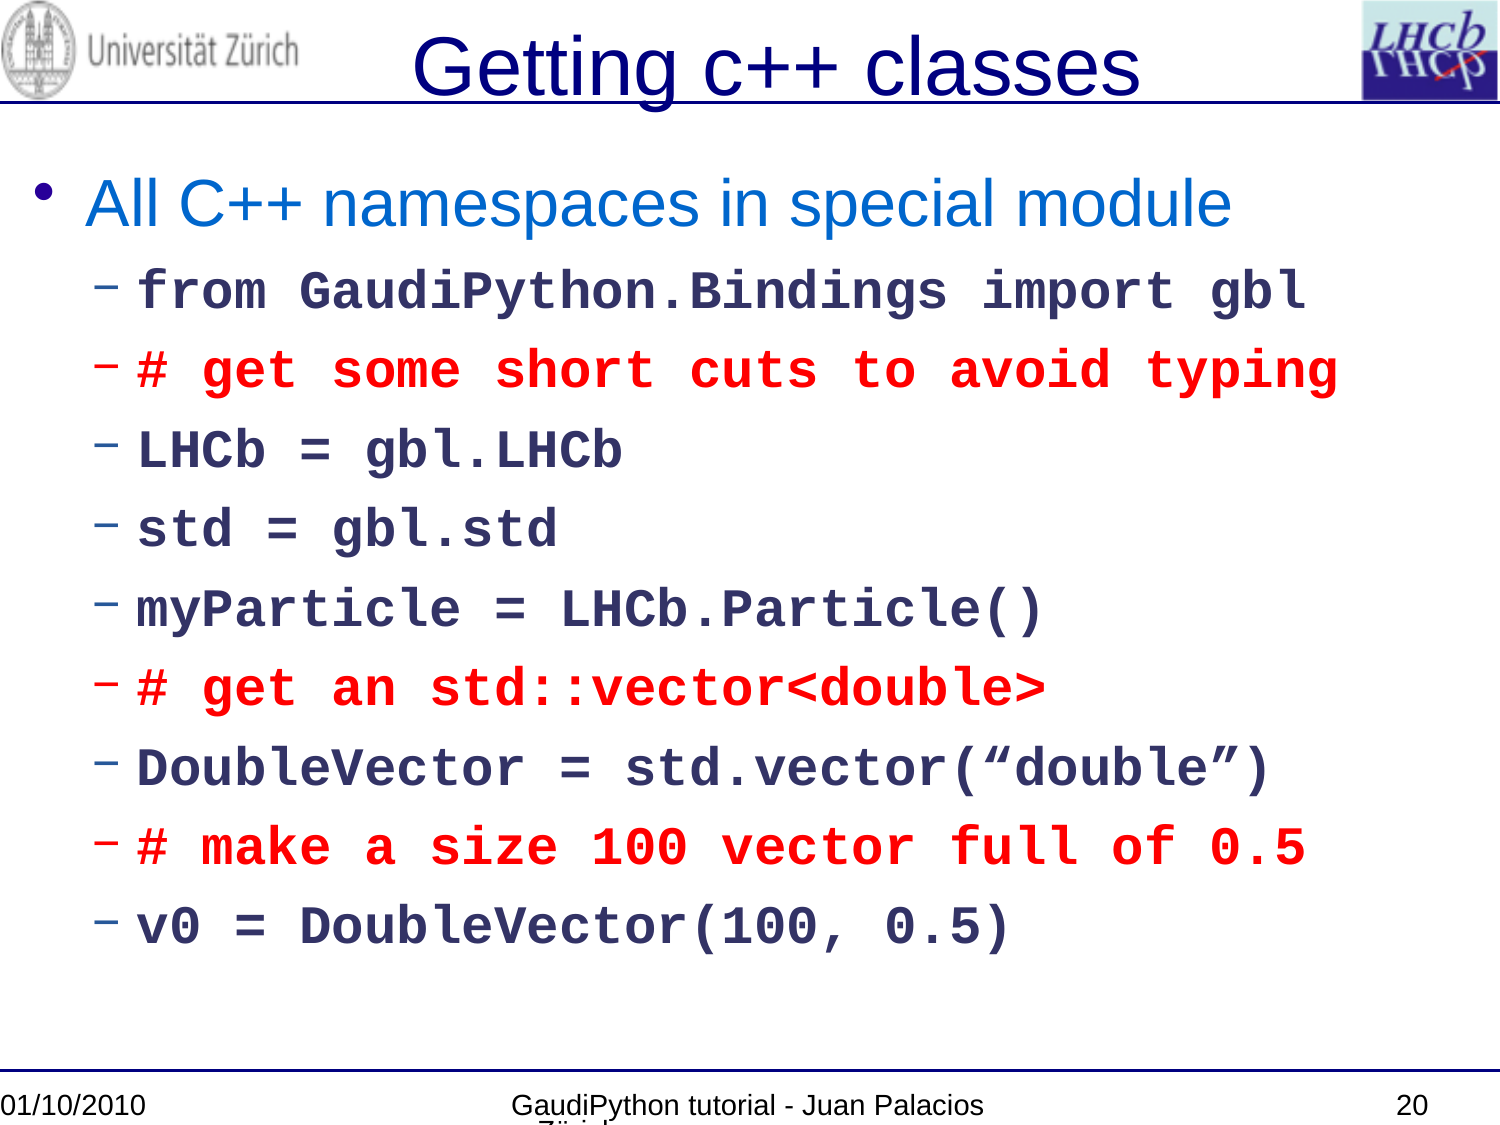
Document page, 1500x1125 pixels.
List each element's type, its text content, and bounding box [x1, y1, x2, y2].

list All C++ namespaces in special module from GaudiPython.Bindings import gbl # get some short cuts to avoid typing LHCb = gbl.LHCb std = gbl.std myParticle = LHCb.Particle() # get an std::vector<double> DoubleVector = std.vector(“double”) # make a size 100 vector full of 0.5 v0 = DoubleVector(100, 0.5) [0, 152, 1463, 1015]
picture [1360, 0, 1500, 101]
title Getting c++ classes [224, 0, 1300, 126]
picture [0, 0, 224, 101]
